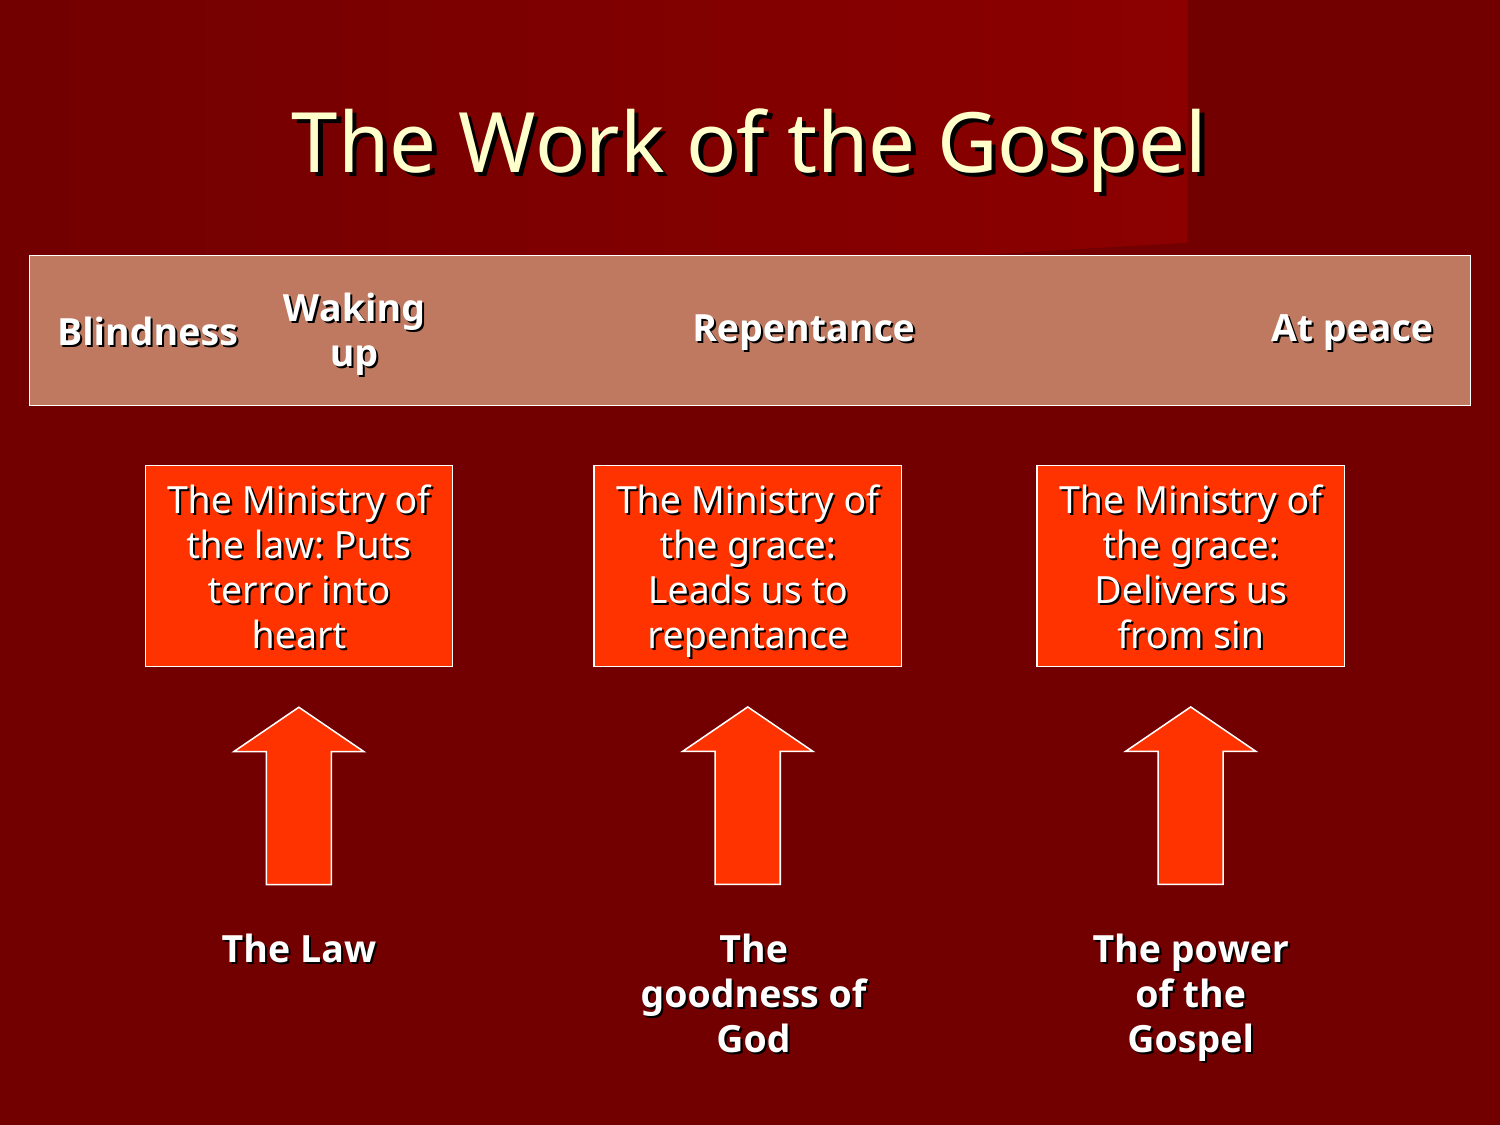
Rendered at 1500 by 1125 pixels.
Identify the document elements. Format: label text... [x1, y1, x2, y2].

text_box [29, 255, 1471, 406]
title The Work of the Gospel [75, 45, 1426, 233]
text_box The Ministry of the grace: Leads us to repentance [594, 465, 902, 667]
text_box The goodness of God [623, 916, 884, 1068]
text_box [682, 706, 813, 885]
text_box Repentance [662, 296, 945, 357]
text_box The Ministry of the law: Puts terror into heart [145, 465, 453, 667]
text_box The Law [186, 916, 412, 978]
text_box The power of the Gospel [1055, 916, 1327, 1068]
text_box The Ministry of the grace: Delivers us from sin [1037, 465, 1345, 667]
text_box [233, 707, 364, 885]
text_box At peace [1240, 296, 1465, 357]
text_box Blindness [25, 299, 241, 361]
text_box Waking up [241, 276, 467, 382]
text_box [1125, 706, 1256, 885]
